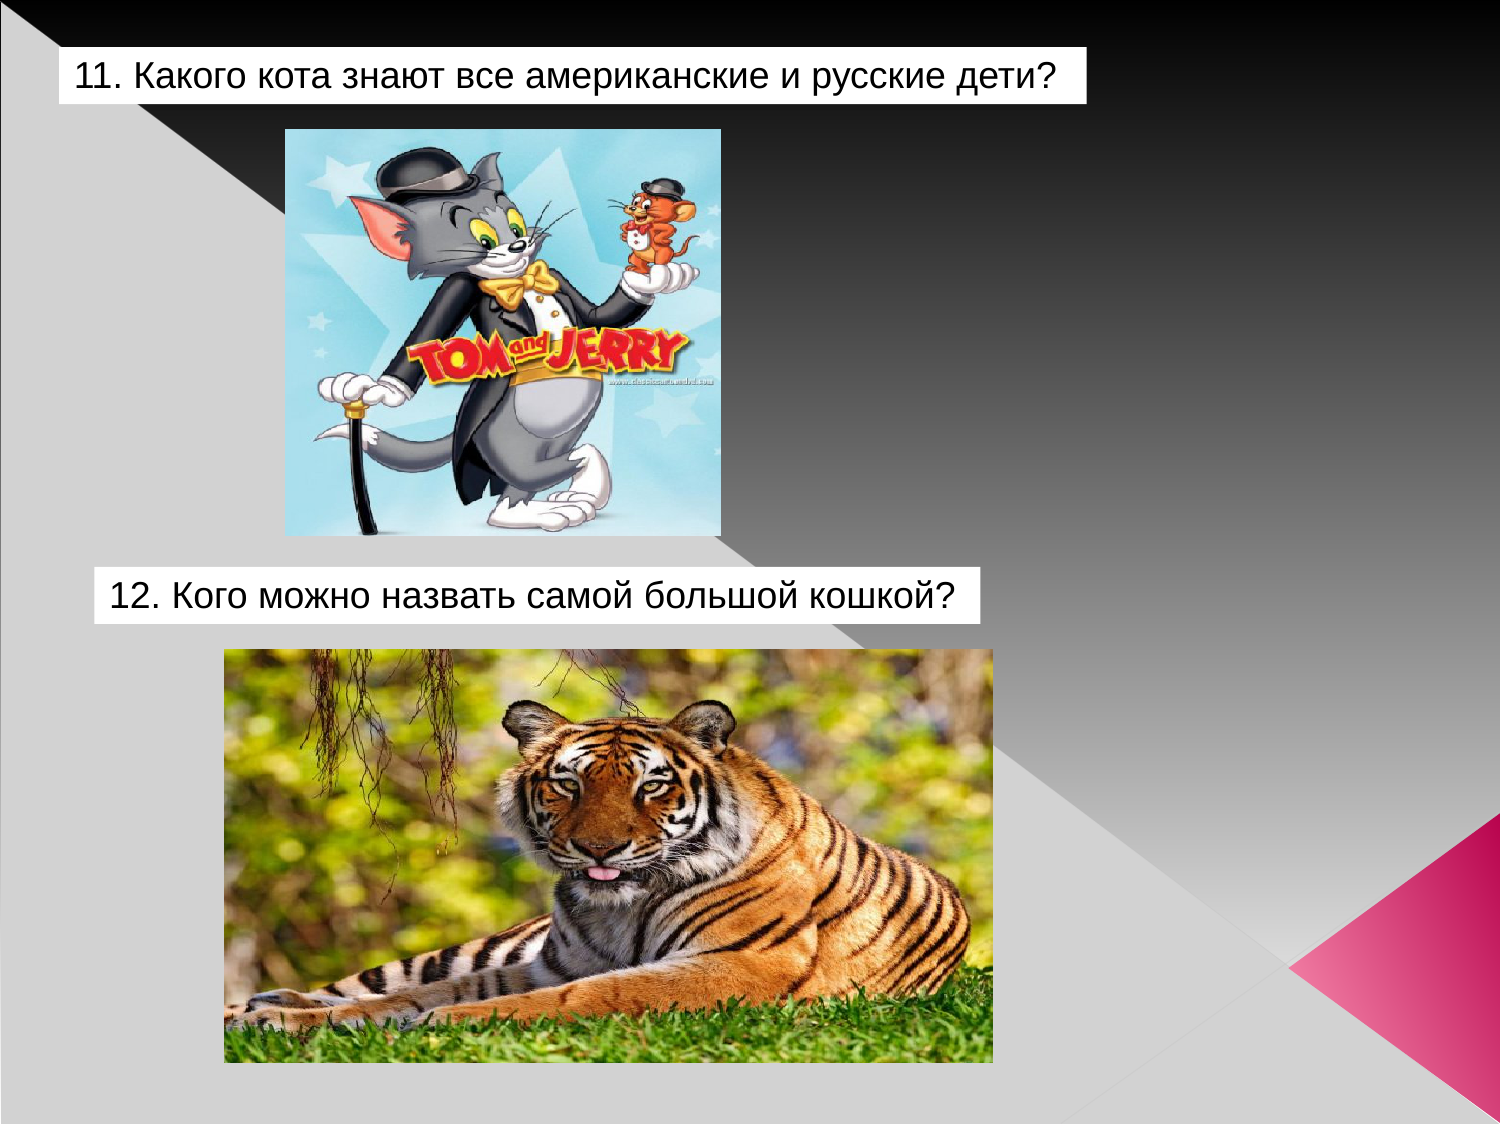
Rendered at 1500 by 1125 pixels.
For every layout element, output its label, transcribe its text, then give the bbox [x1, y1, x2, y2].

text_box 12. Кого можно назвать самой большой кошкой? [94, 566, 981, 624]
picture [224, 649, 993, 1063]
text_box 11. Какого кота знают все американские и русские дети? [59, 47, 1087, 105]
title [75, 43, 1425, 274]
picture [285, 129, 721, 536]
